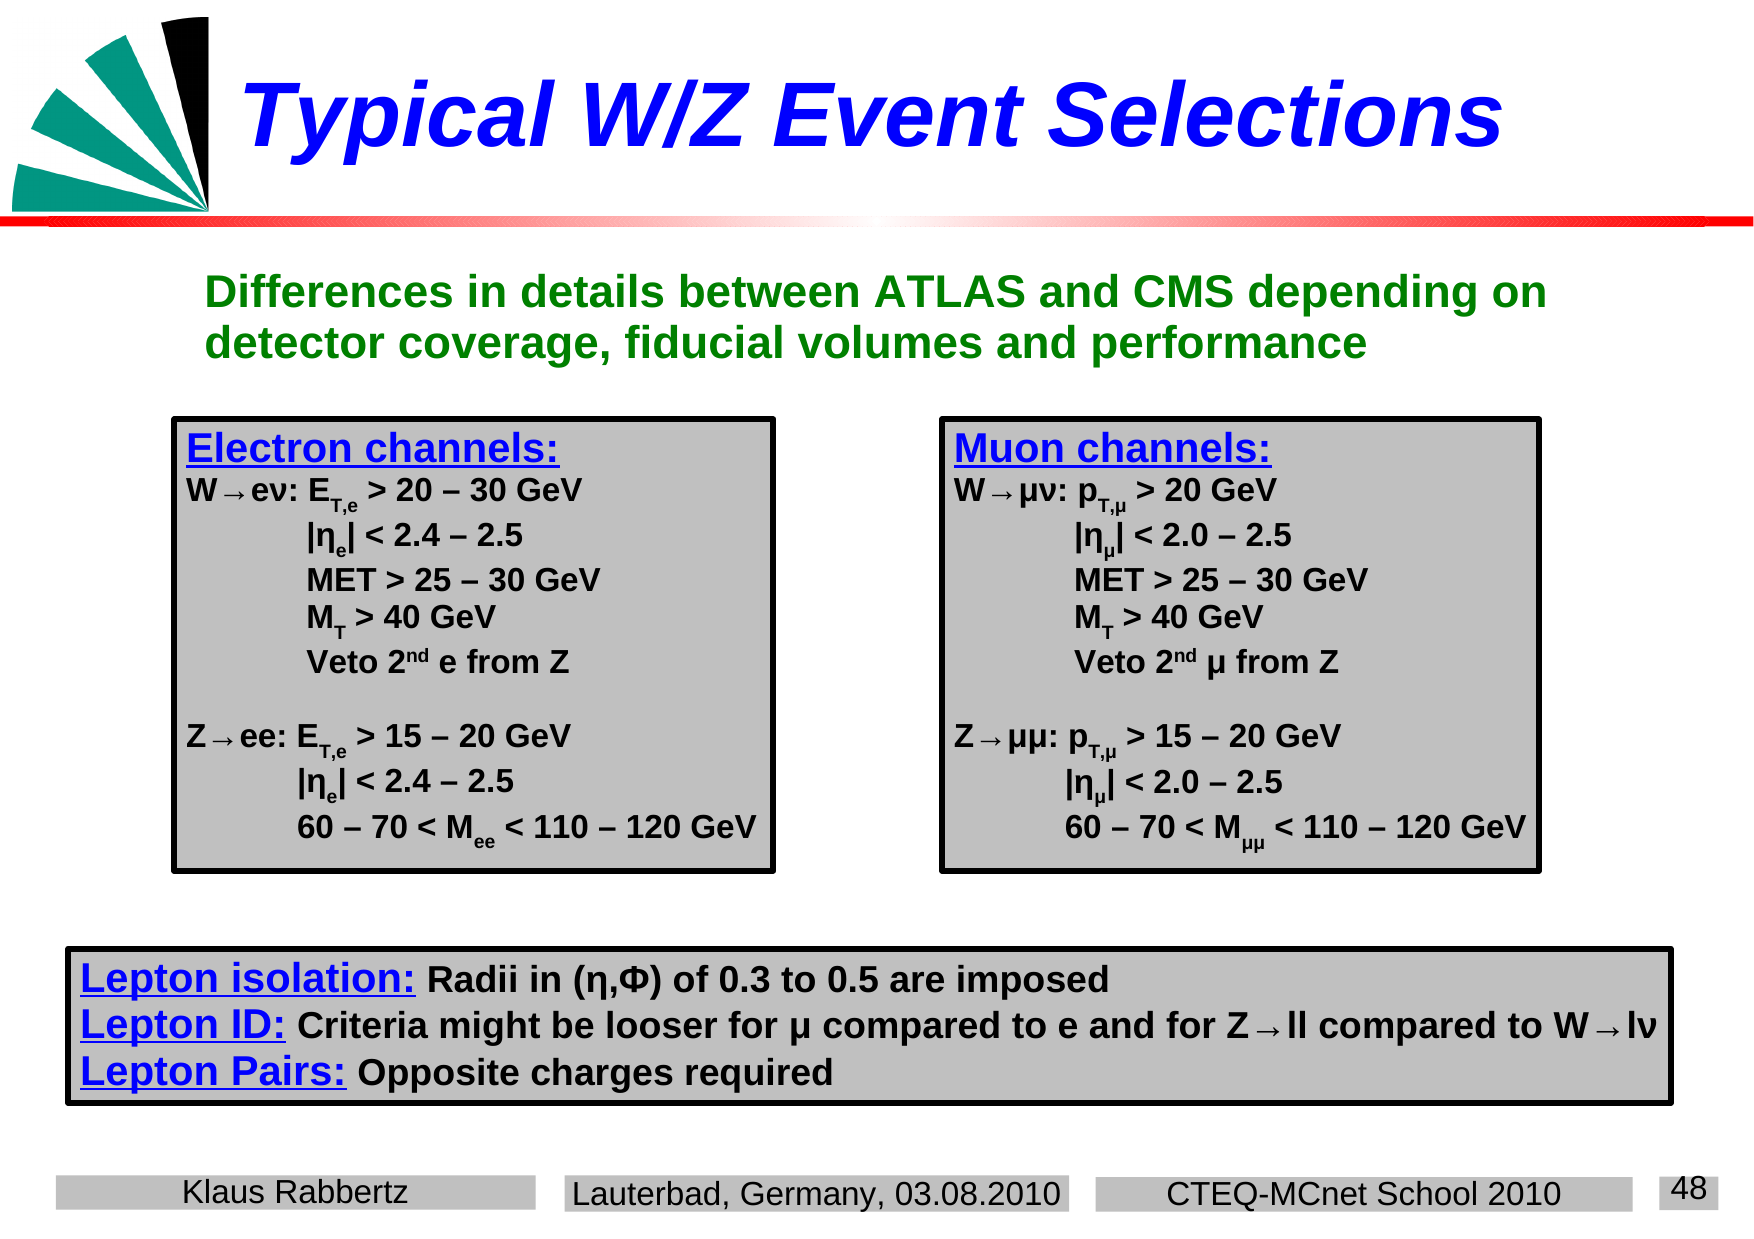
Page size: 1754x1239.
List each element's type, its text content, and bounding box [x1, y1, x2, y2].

text_box Lepton isolation: Radii in (η,Φ) of 0.3 to 0.5 are imposed Lepton ID: Criteria might be looser for μ compared to e and for Z→ll compared to W→lν Lepton Pairs: Opposite charges required [68, 948, 1670, 1103]
title Typical W/Z Event Selections [220, 22, 1525, 207]
text_box Differences in details between ATLAS and CMS depending on detector coverage, fiducial volumes and performance [192, 259, 1561, 377]
text_box Electron channels: W→eν: ET,e > 20 – 30 GeV |ηe| < 2.4 – 2.5 MET > 25 – 30 GeV MT > 40 GeV Veto 2nd e from Z Z→ee: ET,e > 15 – 20 GeV |ηe| < 2.4 – 2.5 60 – 70 < Mee < 110 – 120 GeV [174, 419, 774, 871]
text_box Muon channels: W→μν: pT,μ > 20 GeV |ημ| < 2.0 – 2.5 MET > 25 – 30 GeV MT > 40 GeV Veto 2nd μ from Z Z→μμ: pT,μ > 15 – 20 GeV |ημ| < 2.0 – 2.5 60 – 70 < Mμμ < 110 – 120 GeV [942, 419, 1539, 871]
picture [12, 17, 209, 214]
